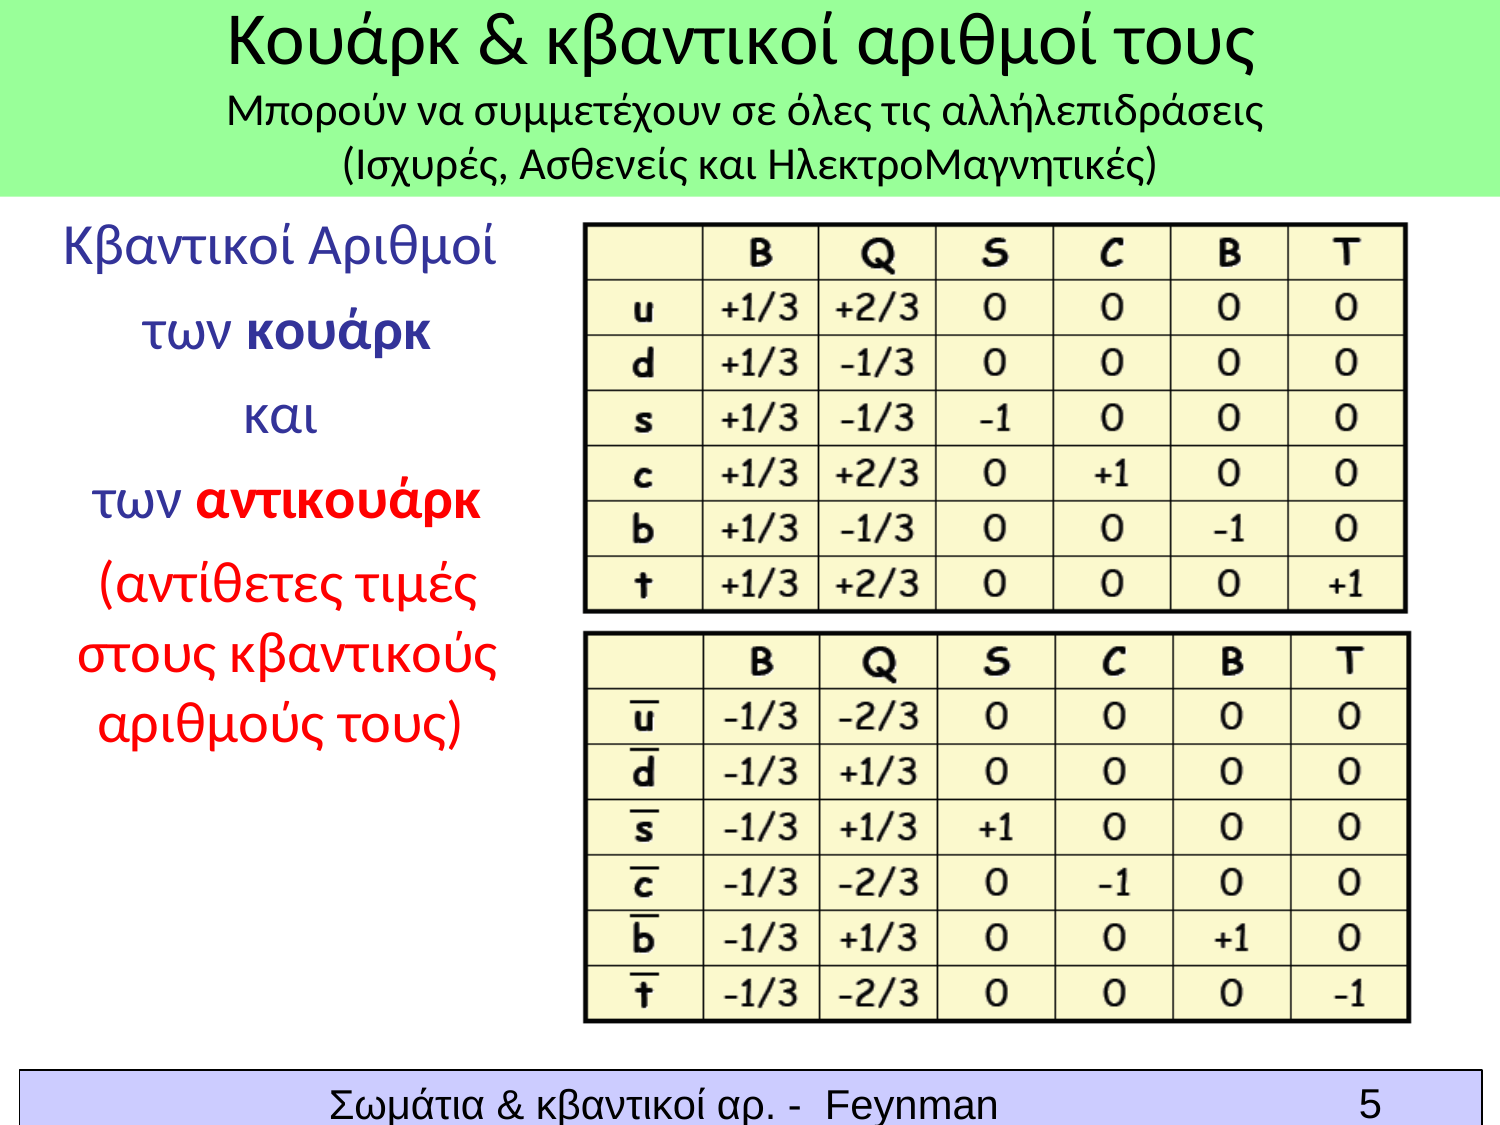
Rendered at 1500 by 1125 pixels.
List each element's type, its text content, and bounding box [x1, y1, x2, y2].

picture [580, 221, 1413, 617]
text_box Κβαντικοί Αριθμοί των κουάρκ και των αντικουάρκ (αντίθετες τιμές στους κβαντικούς αριθμούς τους) [41, 199, 535, 1053]
text_box Κουάρκ & κβαντικοί αριθμοί τους Μπορούν να συμμετέχουν σε όλες τις αλλήλεπιδράσεις (Iσχυρές, Aσθενείς και ΗλεκτροΜαγνητικές) [0, 0, 1500, 197]
picture [577, 622, 1426, 1039]
